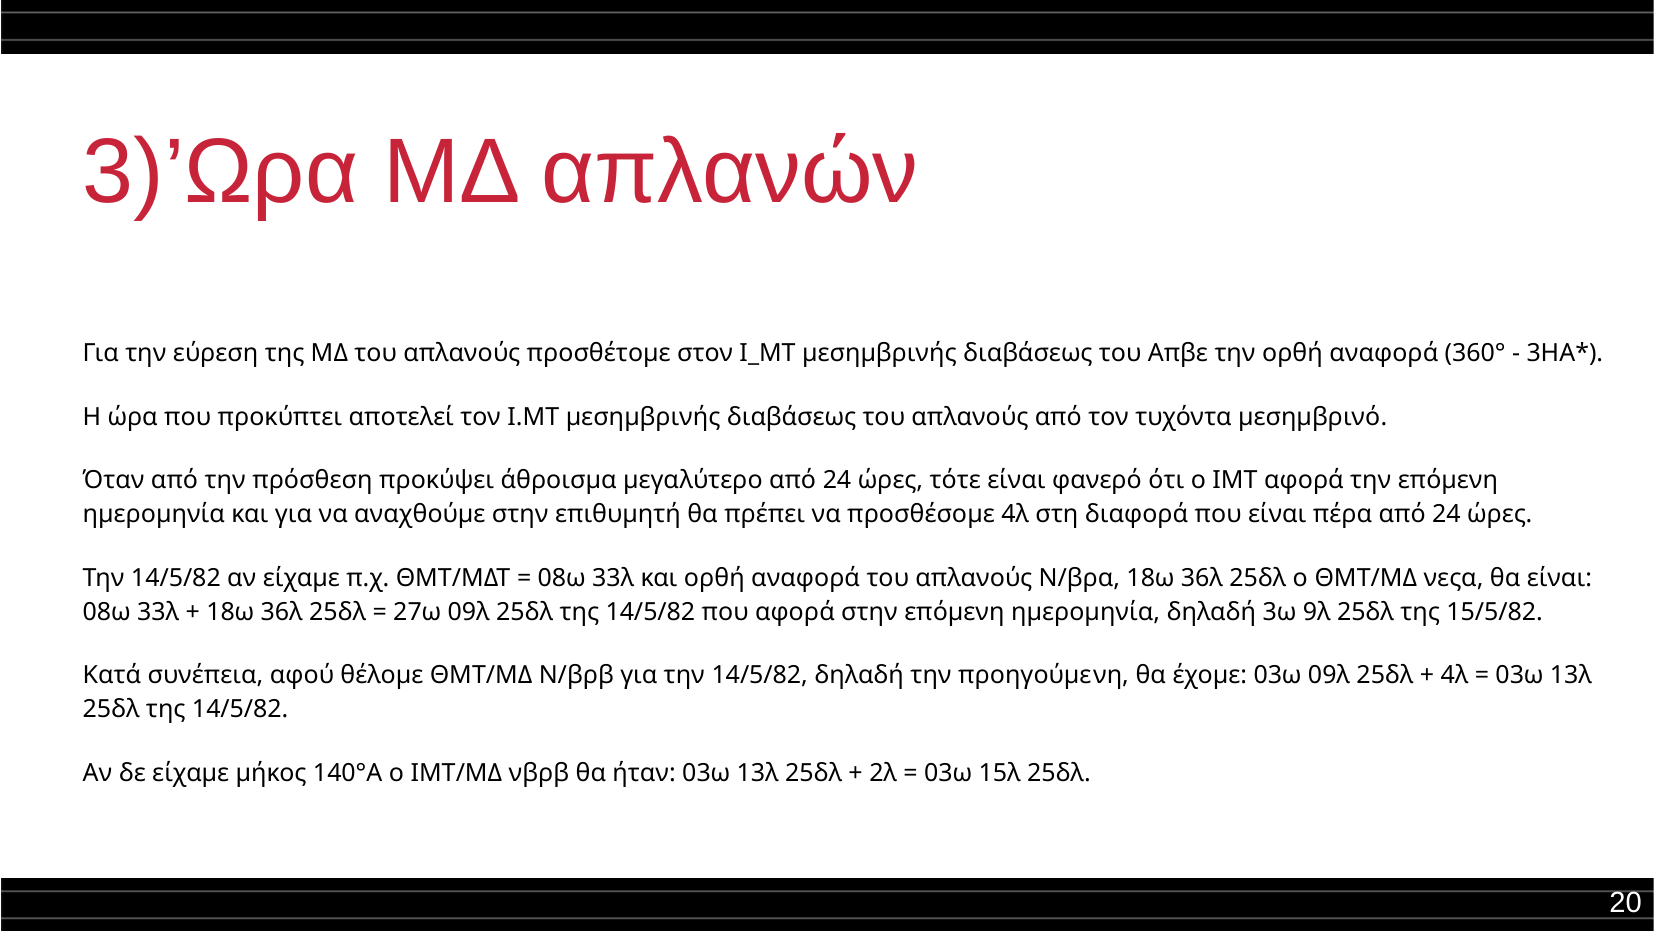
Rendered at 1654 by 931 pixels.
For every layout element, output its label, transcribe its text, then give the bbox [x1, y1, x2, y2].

picture [1, 878, 1654, 931]
picture [1, 0, 1654, 54]
title 3)’Ωρα ΜΔ απλανών [82, 92, 1571, 249]
list Για την εύρεση της ΜΔ του απλανούς προσθέτομε στον Ι_ΜΤ μεσημβρινής διαβάσεως του Απβε την ορθή αναφορά (360° - 3ΗΑ*). Η ώρα που προκύπτει αποτελεί τον Ι.ΜΤ μεσημβρινής διαβάσεως του απλανούς από τον τυχόντα μεσημβρινό. Όταν από την πρόσθεση προκύψει άθροισμα μεγαλύτερο από 24 ώρες, τότε είναι φανερό ότι ο ΙΜΤ αφορά την επόμενη ημερομηνία και για να αναχθούμε στην επιθυμητή θα πρέπει να προσθέσομε 4λ στη διαφορά που είναι πέρα από 24 ώρες. Την 14/5/82 αν είχαμε π.χ. ΘΜΤ/ΜΔΤ = 08ω 33λ και ορθή αναφορά του απλανούς Ν/βρα, 18ω 36λ 25δλ ο ΘΜΤ/ΜΔ νεςα, θα είναι: 08ω 33λ + 18ω 36λ 25δλ = 27ω 09λ 25δλ της 14/5/82 που αφορά στην επόμενη ημερομηνία, δηλαδή 3ω 9λ 25δλ της 15/5/82. Κατά συνέπεια, αφού θέλομε ΘΜΤ/ΜΔ Ν/βρβ για την 14/5/82, δηλαδή την προηγούμε­νη, θα έχομε: 03ω 09λ 25δλ + 4λ = 03ω 13λ 25δλ της 14/5/82. Αν δε είχαμε μήκος 140°Α ο ΙΜΤ/ΜΔ νβρβ θα ήταν: 03ω 13λ 25δλ + 2λ = 03ω 15λ 25δλ. [82, 271, 1613, 826]
